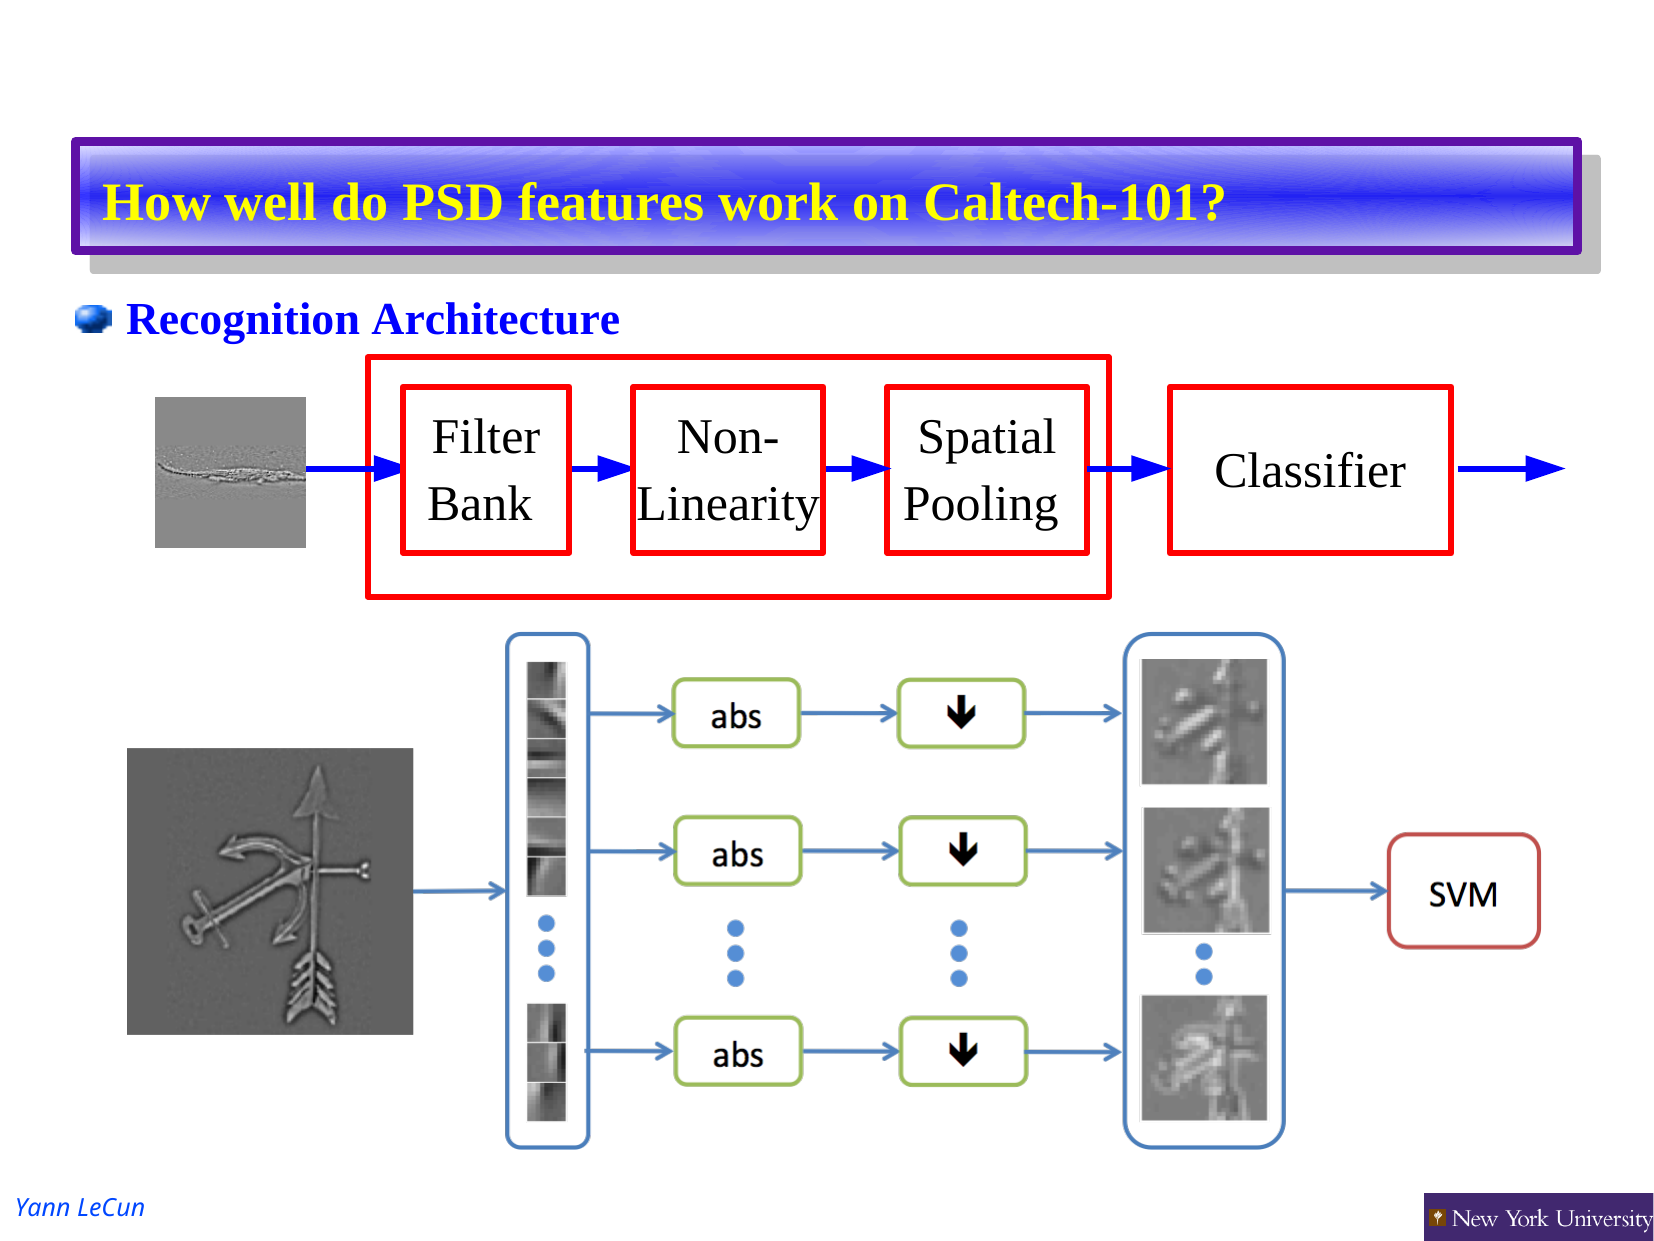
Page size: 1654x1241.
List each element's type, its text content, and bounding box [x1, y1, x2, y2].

picture [126, 631, 1542, 1151]
text_box Non- Linearity [633, 386, 824, 553]
picture [155, 397, 306, 548]
text_box [367, 357, 1109, 597]
text_box Filter Bank [402, 386, 570, 553]
title How well do PSD features work on Caltech-101? [75, 141, 1578, 251]
picture [1424, 1193, 1654, 1241]
text_box Spatial Pooling [887, 386, 1087, 553]
text_box Classifier [1170, 386, 1452, 554]
list Recognition Architecture [75, 293, 1389, 413]
